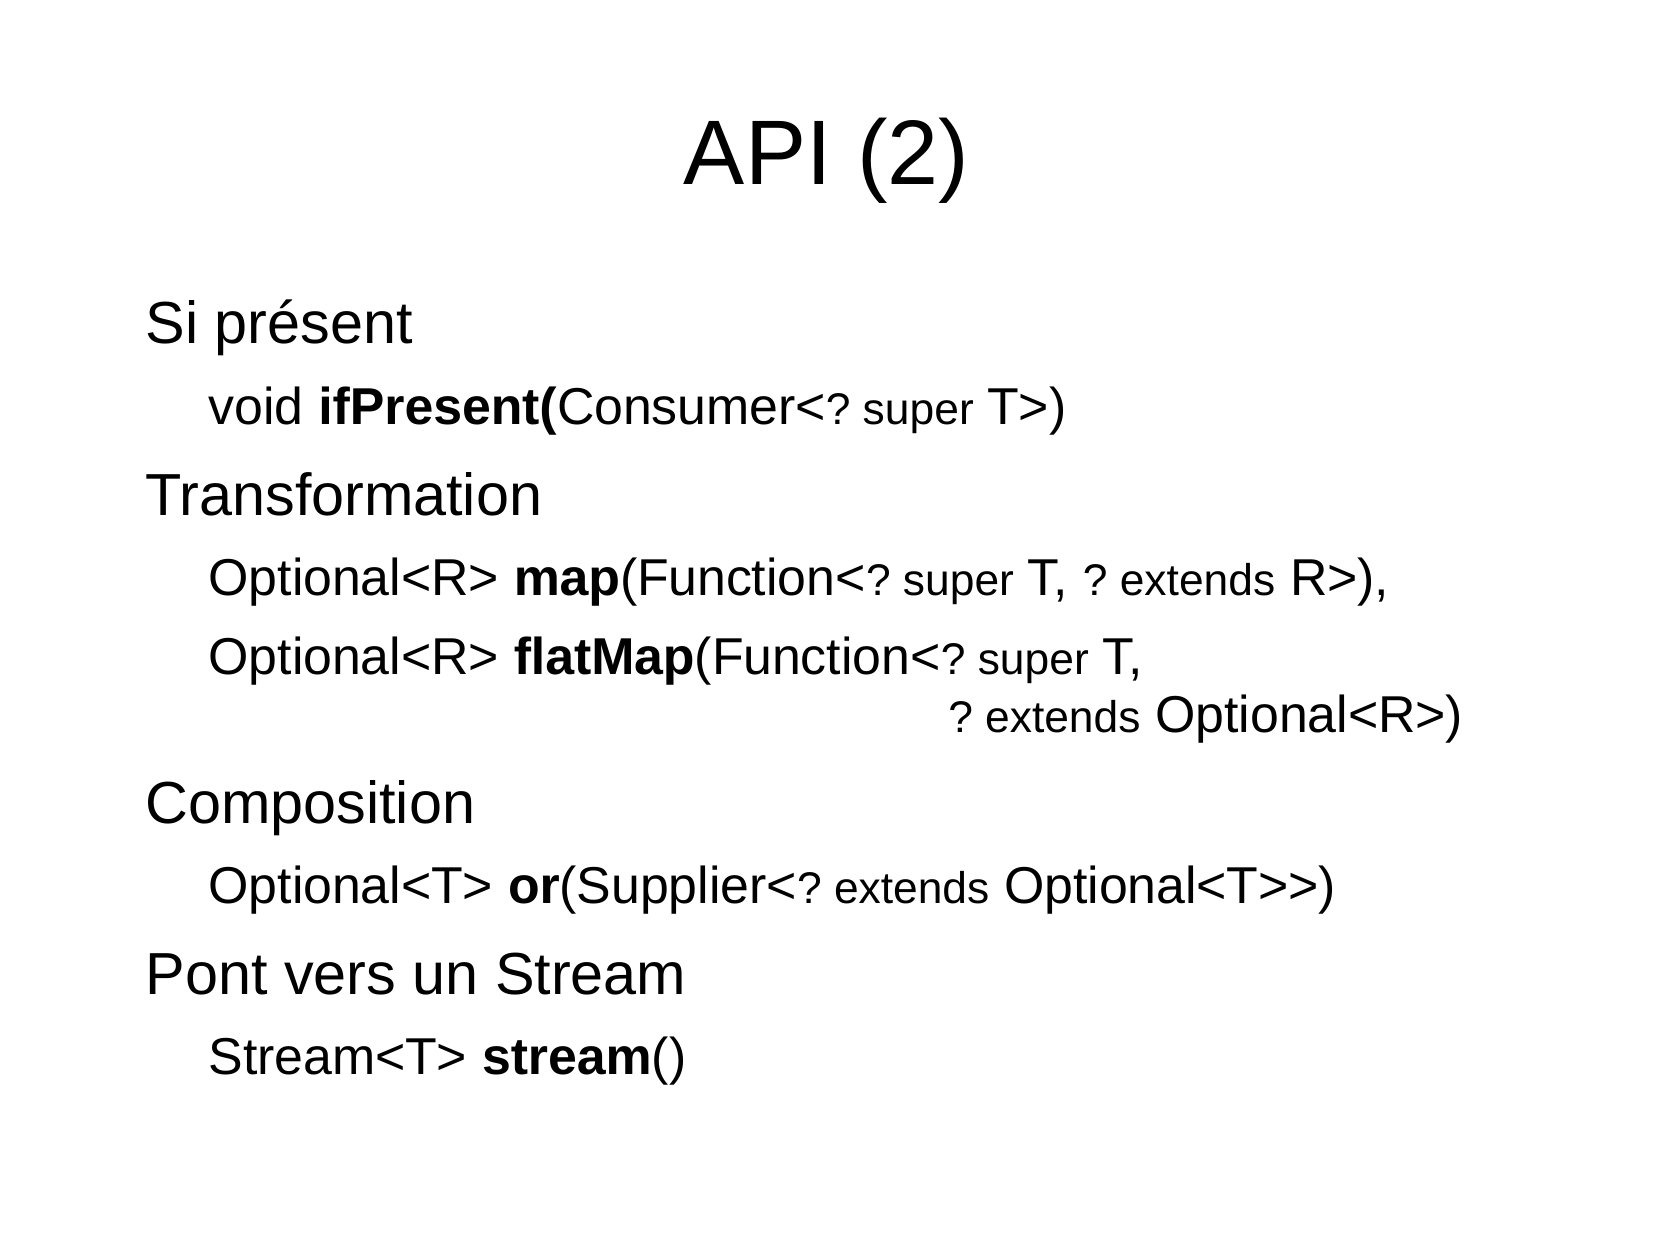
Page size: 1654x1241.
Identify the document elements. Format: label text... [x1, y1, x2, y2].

title API (2) [82, 49, 1571, 257]
list Si présent void ifPresent(Consumer<? super T>) Transformation Optional<R> map(Function<? super T, ? extends R>), Optional<R> flatMap(Function<? super T, ? extends Optional<R>) Composition Optional<T> or(Supplier<? extends Optional<T>>) Pont vers un Stream Stream<T> stream() [82, 290, 1571, 1156]
